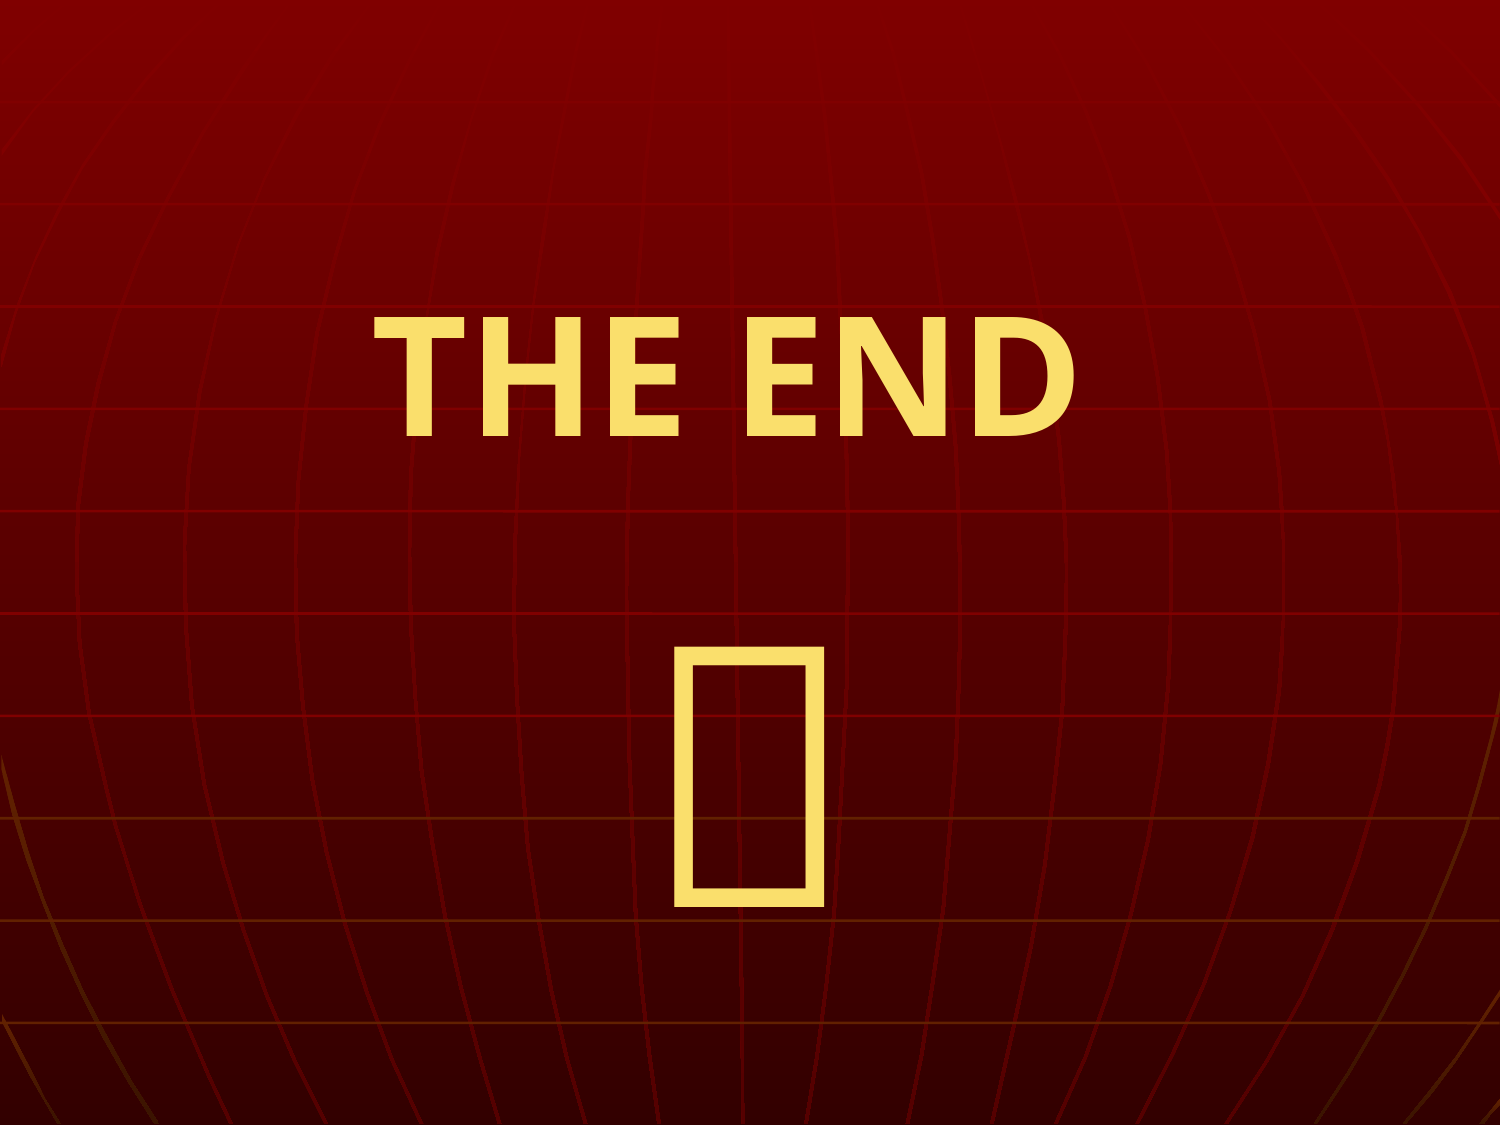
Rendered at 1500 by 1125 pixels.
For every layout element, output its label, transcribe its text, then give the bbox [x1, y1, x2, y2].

list THE END  [75, 262, 1425, 1006]
